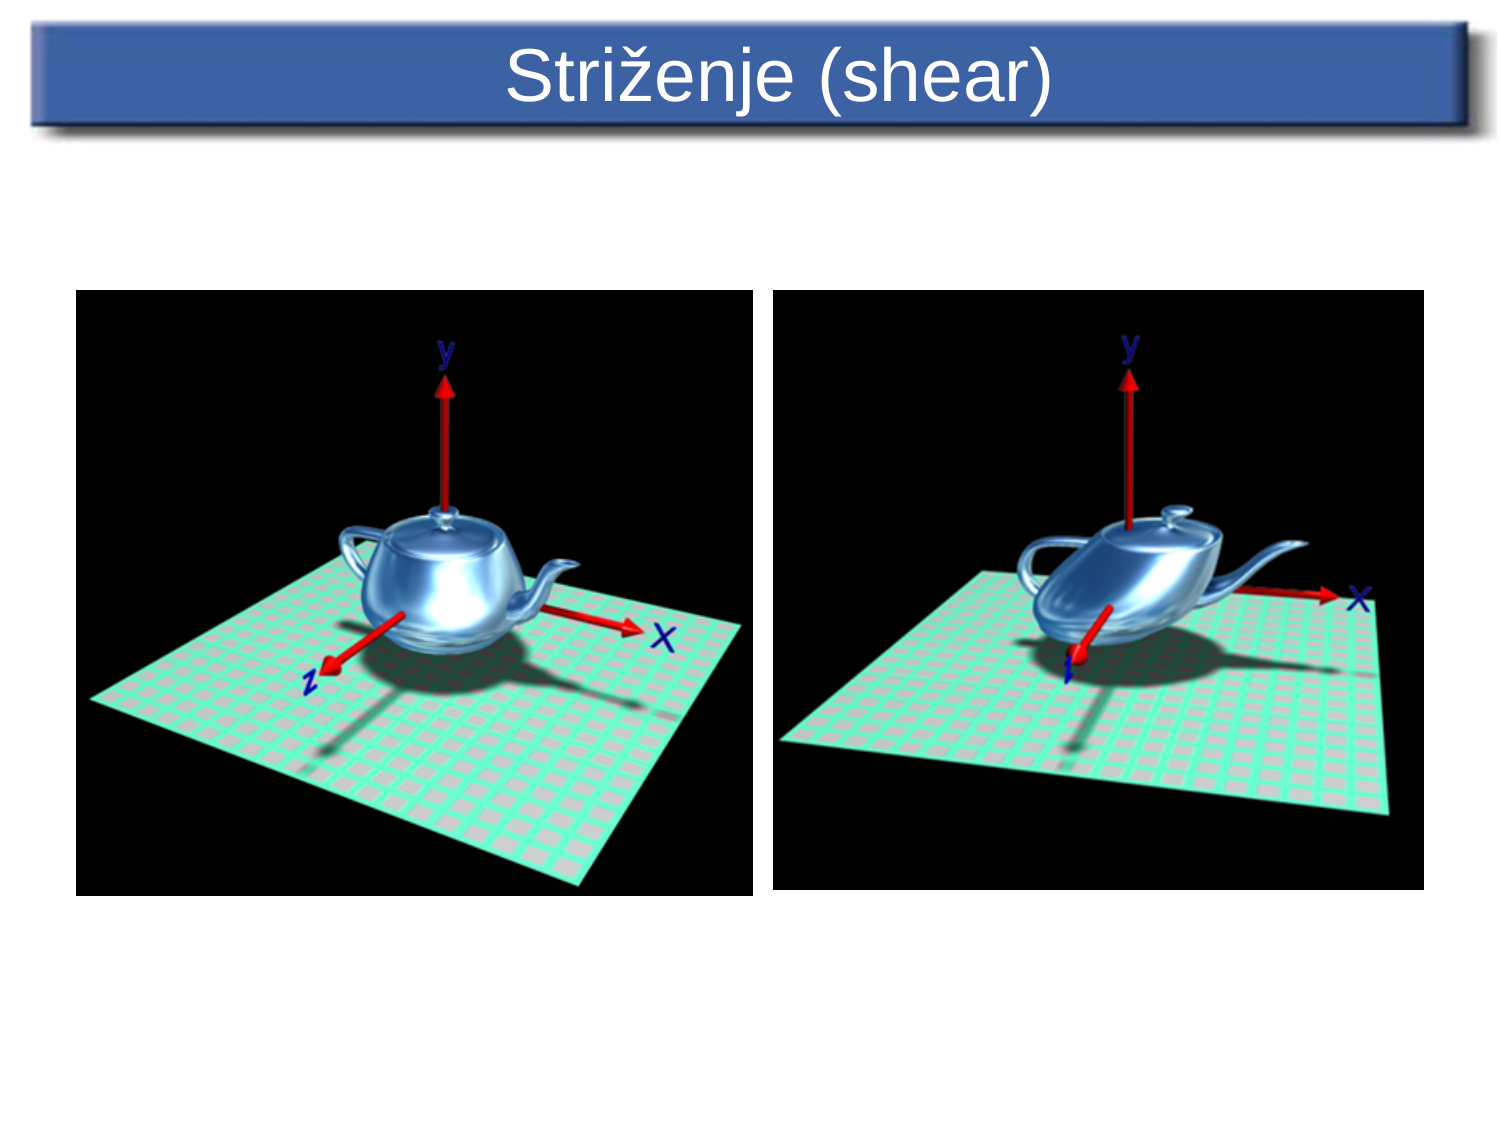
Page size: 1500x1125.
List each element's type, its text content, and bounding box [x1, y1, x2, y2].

picture [76, 290, 753, 896]
picture [773, 290, 1424, 890]
picture [29, 18, 1497, 146]
text_box Striženje (shear) [490, 18, 1071, 125]
